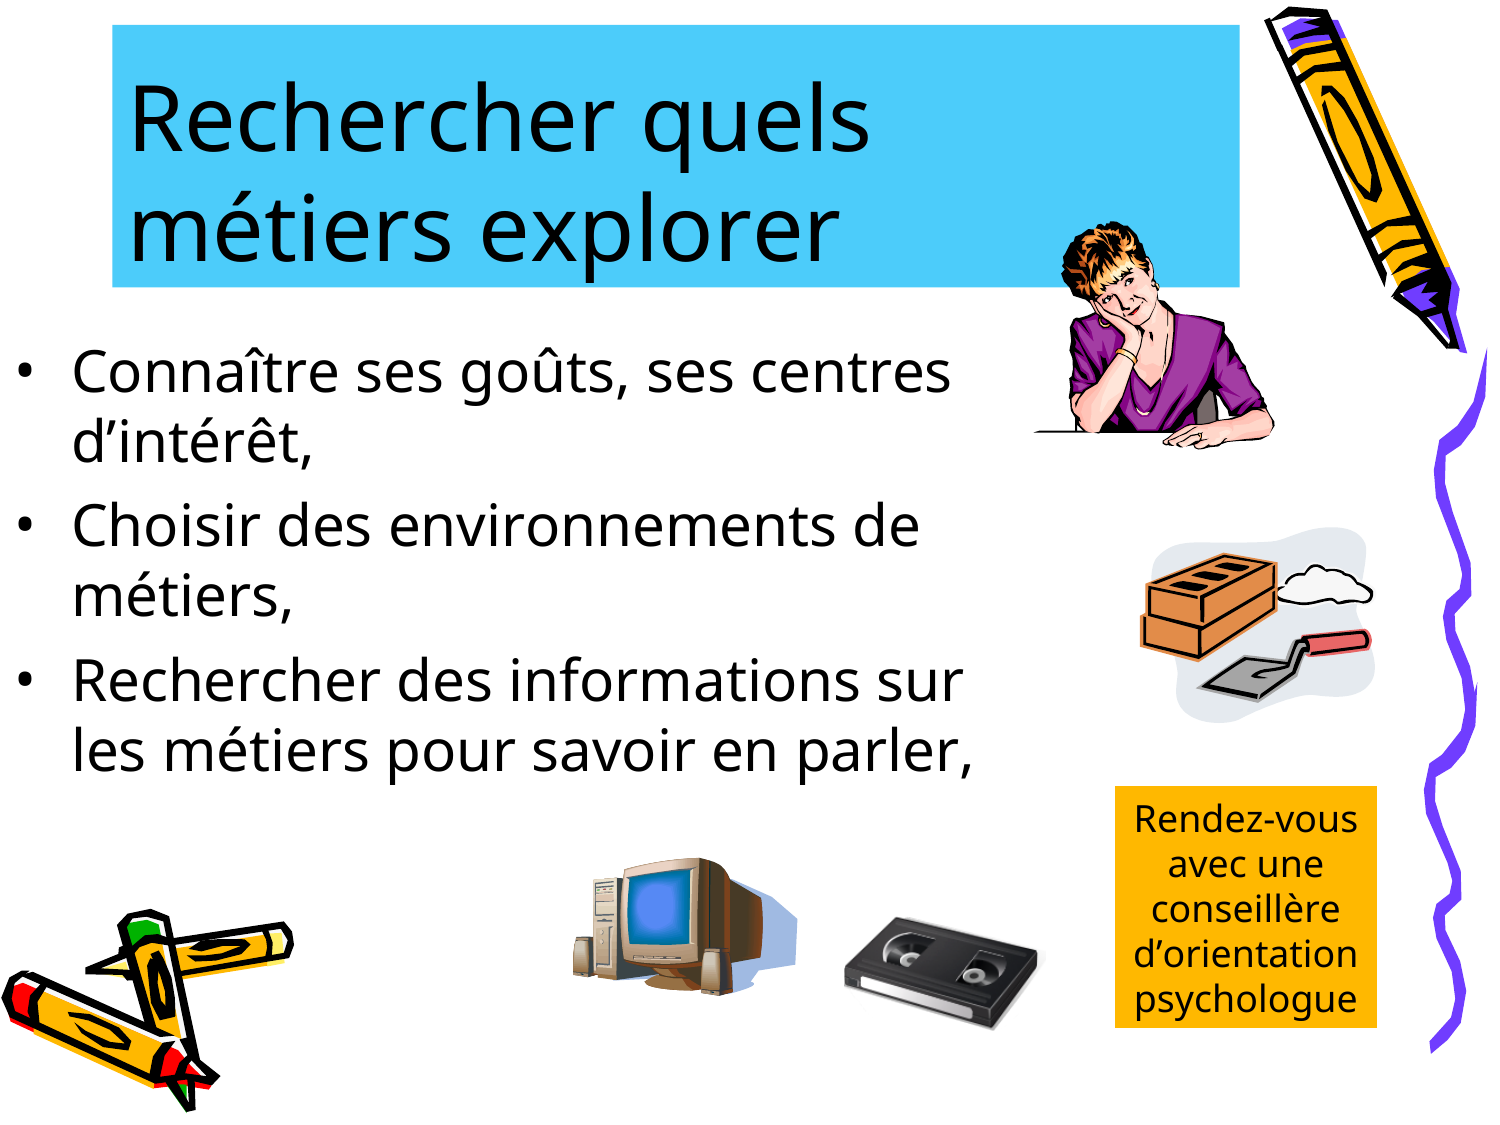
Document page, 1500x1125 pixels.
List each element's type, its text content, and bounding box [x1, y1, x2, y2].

list Connaître ses goûts, ses centres d’intérêt, Choisir des environnements de métiers, Rechercher des informations sur les métiers pour savoir en parler, [0, 326, 1034, 811]
title Rechercher quels métiers explorer [112, 24, 1240, 288]
picture [1033, 220, 1277, 452]
picture [844, 857, 1046, 1059]
text_box Rendez-vous avec une conseillère d’orientation psychologue [1116, 786, 1377, 1028]
picture [1139, 527, 1377, 725]
picture [572, 857, 798, 996]
